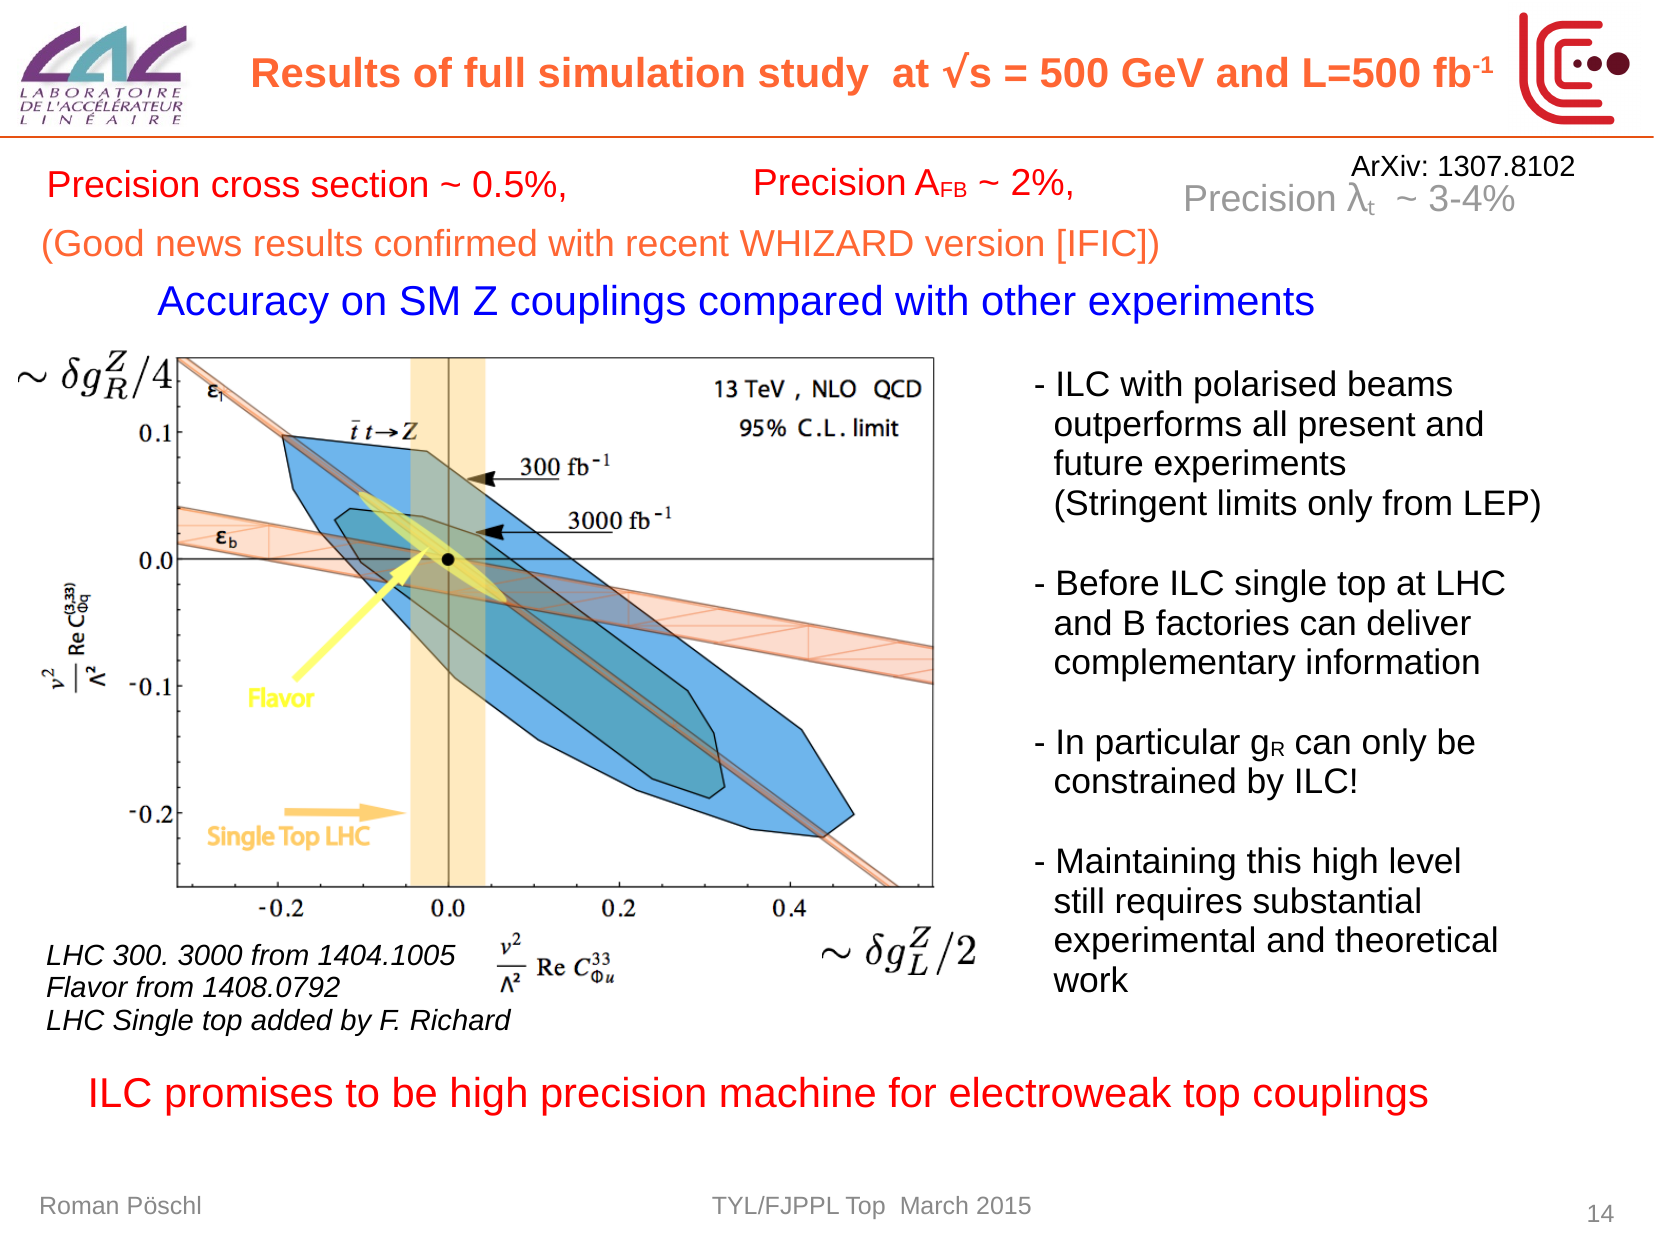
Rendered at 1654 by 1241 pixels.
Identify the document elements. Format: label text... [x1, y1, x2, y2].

text_box Precision λt ~ 3-4% [1168, 164, 1573, 236]
text_box Precision cross section ~ 0.5%, [31, 156, 675, 214]
picture [18, 331, 976, 1007]
picture [1508, 2, 1641, 135]
text_box LHC 300. 3000 from 1404.1005 Flavor from 1408.0792 LHC Single top added by F. Richard [31, 931, 537, 1045]
text_box ArXiv: 1307.8102 [1336, 142, 1621, 191]
picture [17, 22, 199, 127]
text_box - ILC with polarised beams outperforms all present and future experiments (Stringent limits only from LEP) - Before ILC single top at LHC and B factories can deliver complementary information - In particular gR can only be constrained by ILC! - Maintaining this high level still requires substantial experimental and theoretical work [1019, 356, 1557, 1058]
text_box Precision AFB ~ 2%, [738, 154, 1129, 214]
title Results of full simulation study at √s = 500 GeV and L=500 fb-1 [128, 29, 1617, 113]
text_box ILC promises to be high precision machine for electroweak top couplings [72, 1062, 1648, 1126]
text_box (Good news results confirmed with recent WHIZARD version [IFIC]) [26, 214, 1177, 272]
text_box Accuracy on SM Z couplings compared with other experiments [142, 270, 1329, 334]
